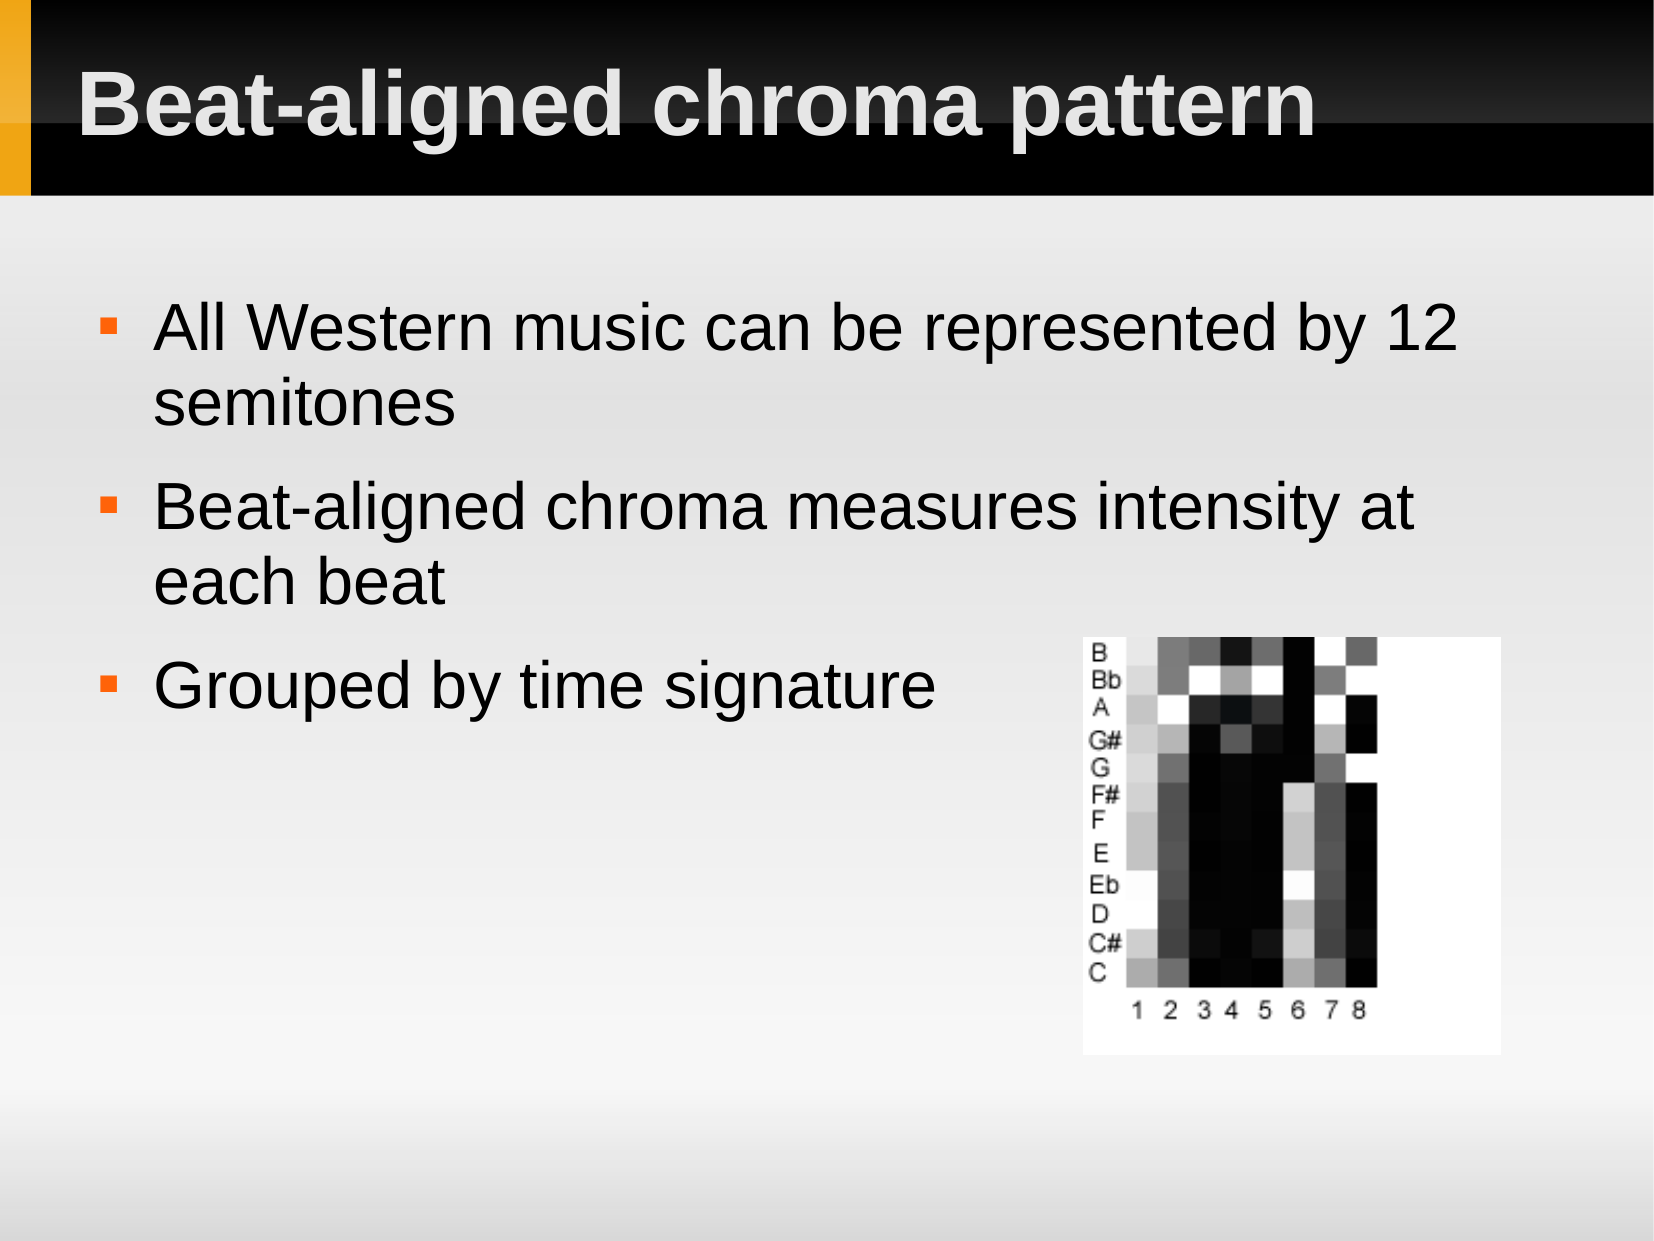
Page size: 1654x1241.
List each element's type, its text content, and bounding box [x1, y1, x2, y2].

list All Western music can be represented by 12 semitones Beat-aligned chroma measures intensity at each beat Grouped by time signature [82, 290, 1571, 1109]
picture [0, 0, 1654, 1241]
title Beat-aligned chroma pattern [76, 0, 1565, 208]
